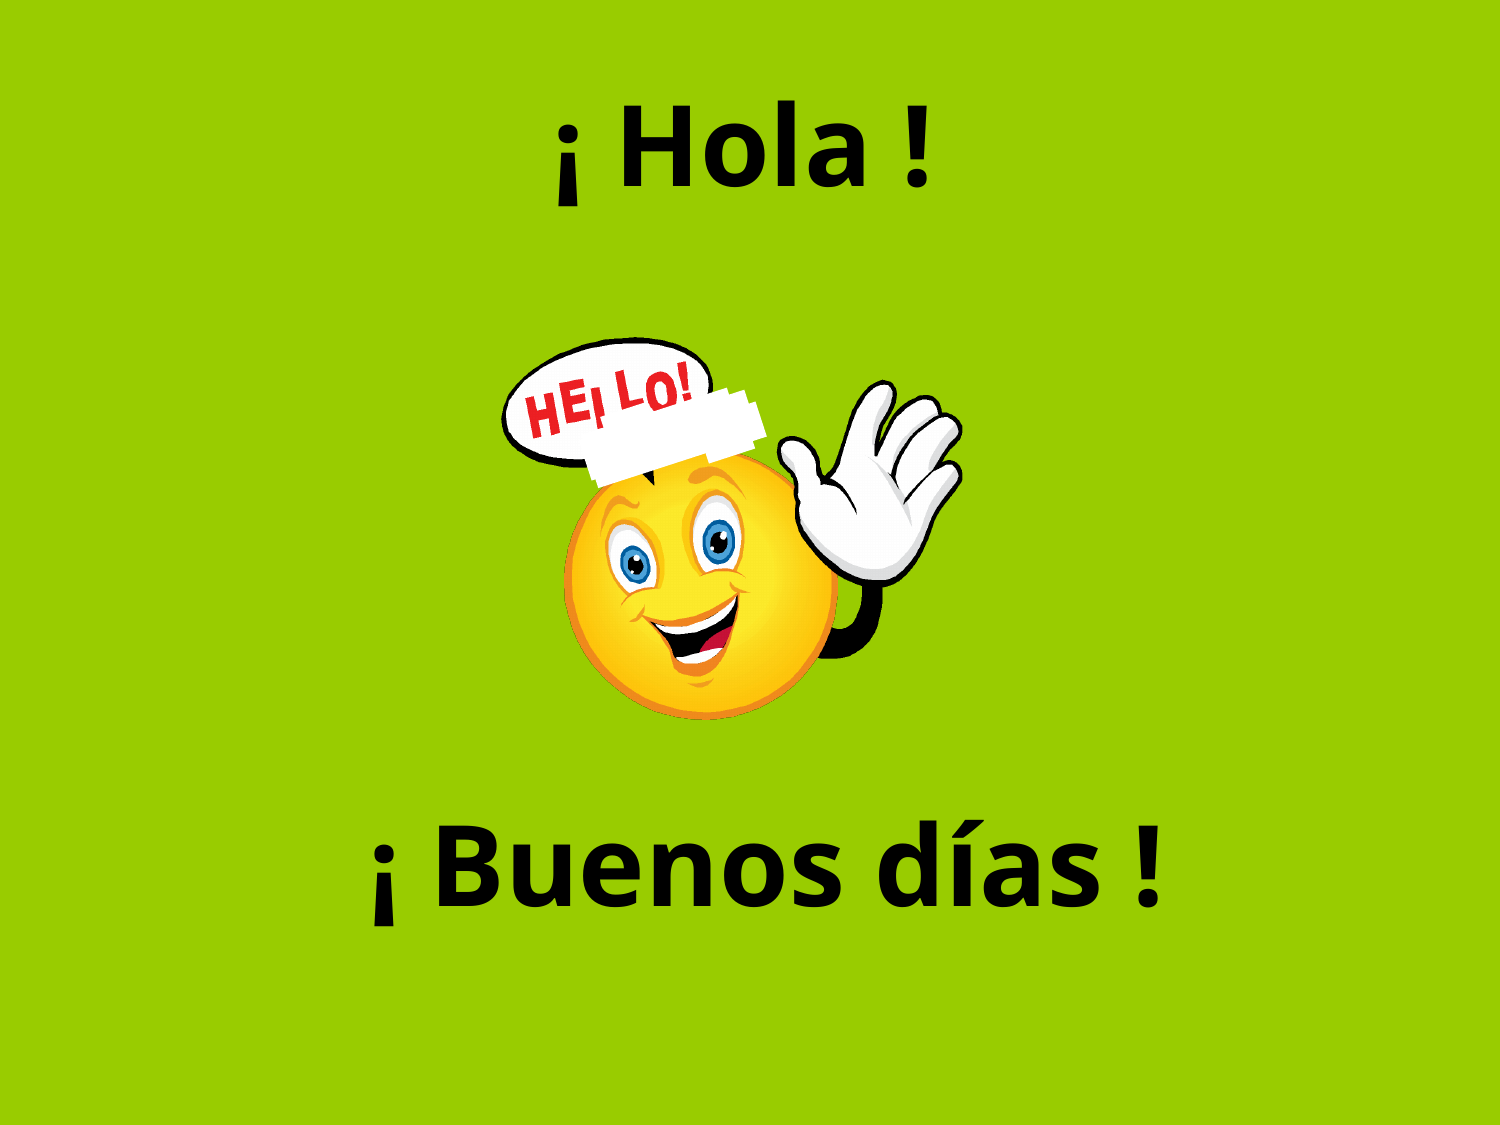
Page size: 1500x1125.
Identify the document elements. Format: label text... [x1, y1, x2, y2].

picture [501, 337, 963, 720]
text_box [579, 388, 766, 488]
subtitle ¡ Hola ! [218, 66, 1269, 354]
text_box ¡ Buenos días ! [242, 786, 1293, 1075]
